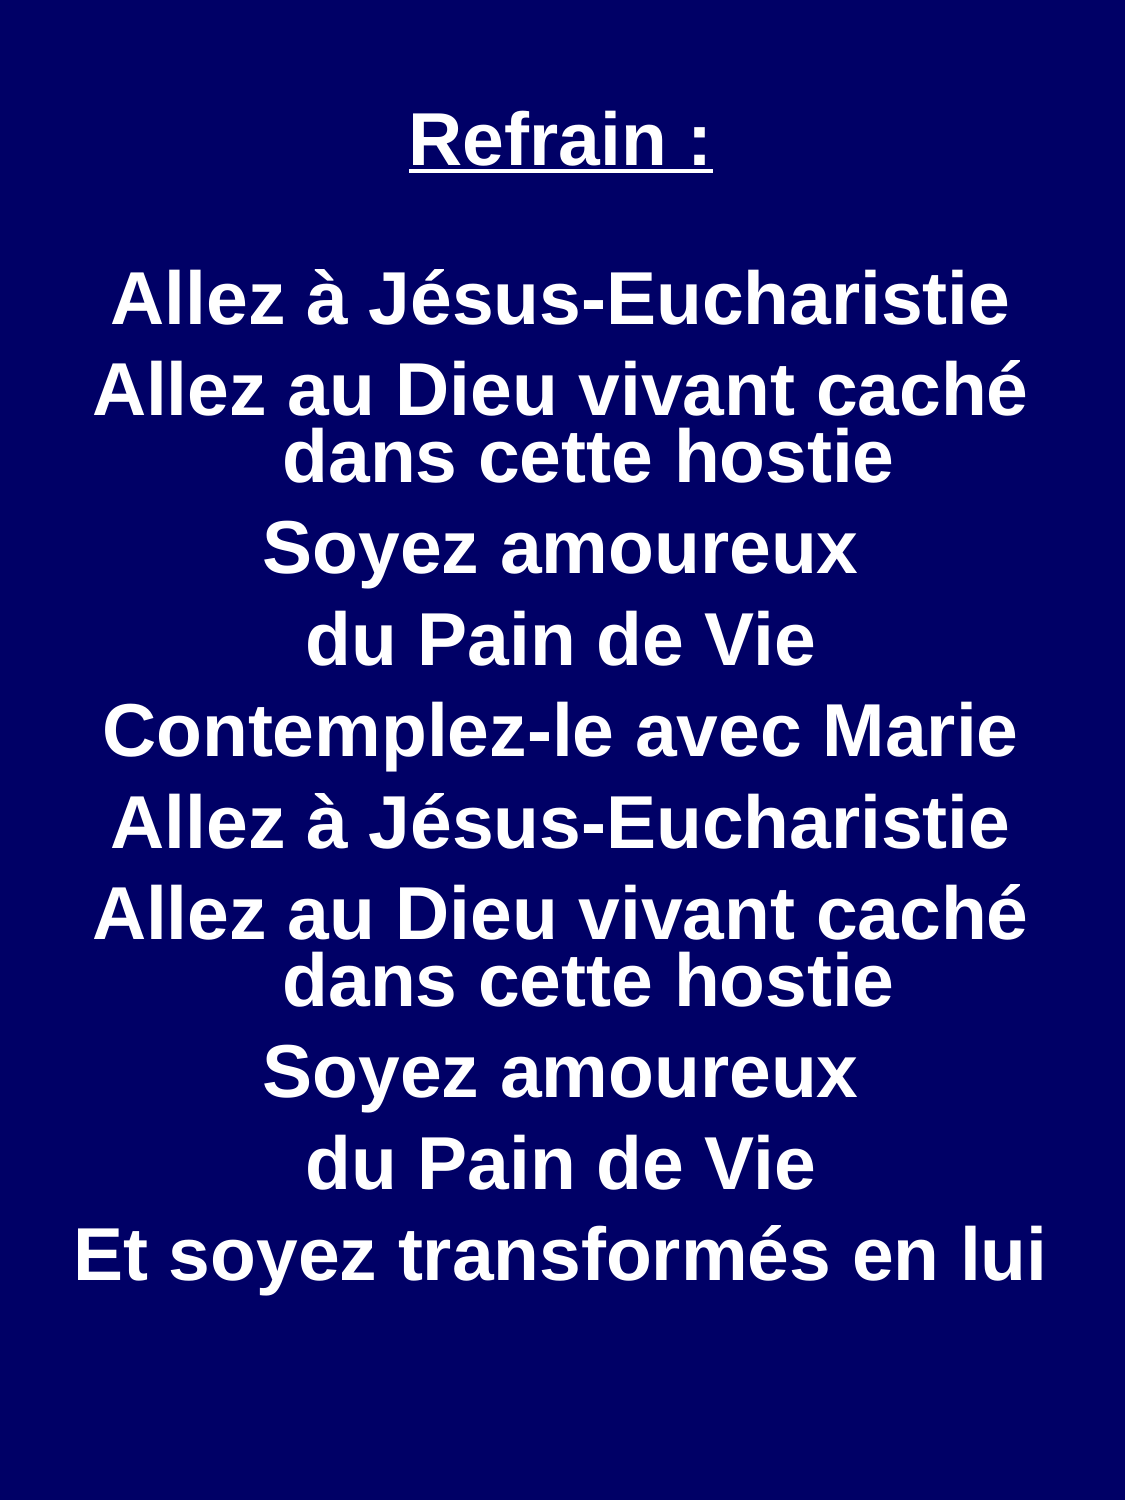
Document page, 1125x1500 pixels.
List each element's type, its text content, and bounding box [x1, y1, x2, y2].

text_box Refrain : Allez à Jésus-Eucharistie Allez au Dieu vivant caché dans cette hostie Soyez amoureux du Pain de Vie Contemplez-le avec Marie Allez à Jésus-Eucharistie Allez au Dieu vivant caché dans cette hostie Soyez amoureux du Pain de Vie Et soyez transformés en lui [11, 35, 1110, 1441]
